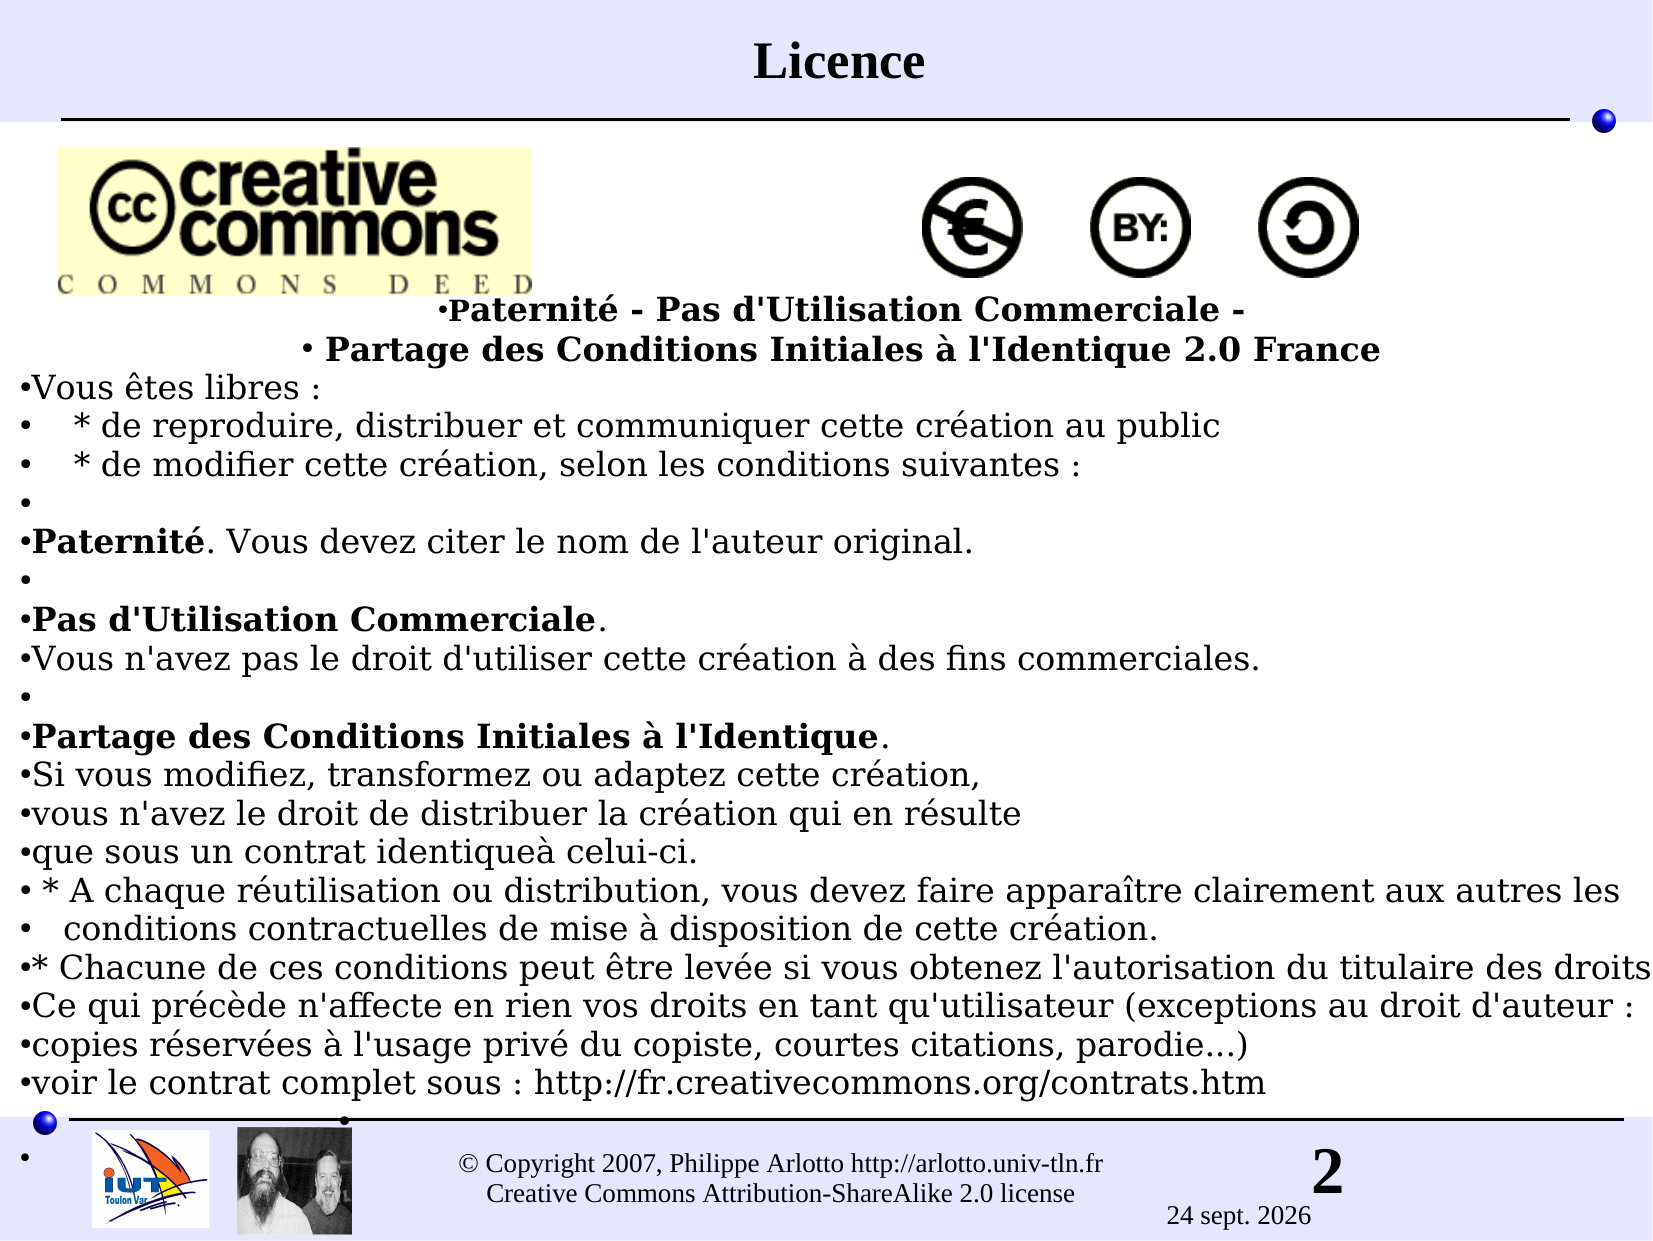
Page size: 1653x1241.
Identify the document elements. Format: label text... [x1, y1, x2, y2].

title Licence [95, 14, 1585, 107]
picture [1258, 177, 1359, 278]
text_box Paternité - Pas d'Utilisation Commerciale - Partage des Conditions Initiales à l'Identique 2.0 France Vous êtes libres : * de reproduire, distribuer et communiquer cette création au public * de modifier cette création, selon les conditions suivantes : Paternité. Vous devez citer le nom de l'auteur original. Pas d'Utilisation Commerciale. Vous n'avez pas le droit d'utiliser cette création à des fins commerciales. Partage des Conditions Initiales à l'Identique. Si vous modifiez, transformez ou adaptez cette création, vous n'avez le droit de distribuer la création qui en résulte que sous un contrat identiqueà celui-ci. * A chaque réutilisation ou distribution, vous devez faire apparaître clairement aux autres les conditions contractuelles de mise à disposition de cette création. * Chacune de ces conditions peut être levée si vous obtenez l'autorisation du titulaire des droits. Ce qui précède n'affecte en rien vos droits en tant qu'utilisateur (exceptions au droit d'auteur : copies réservées à l'usage privé du copiste, courtes citations, parodie...) voir le contrat complet sous : http://fr.creativecommons.org/contrats.htm [19, 290, 1653, 1185]
picture [237, 1185, 352, 1235]
picture [1090, 177, 1191, 278]
picture [922, 177, 1023, 278]
picture [58, 147, 532, 290]
